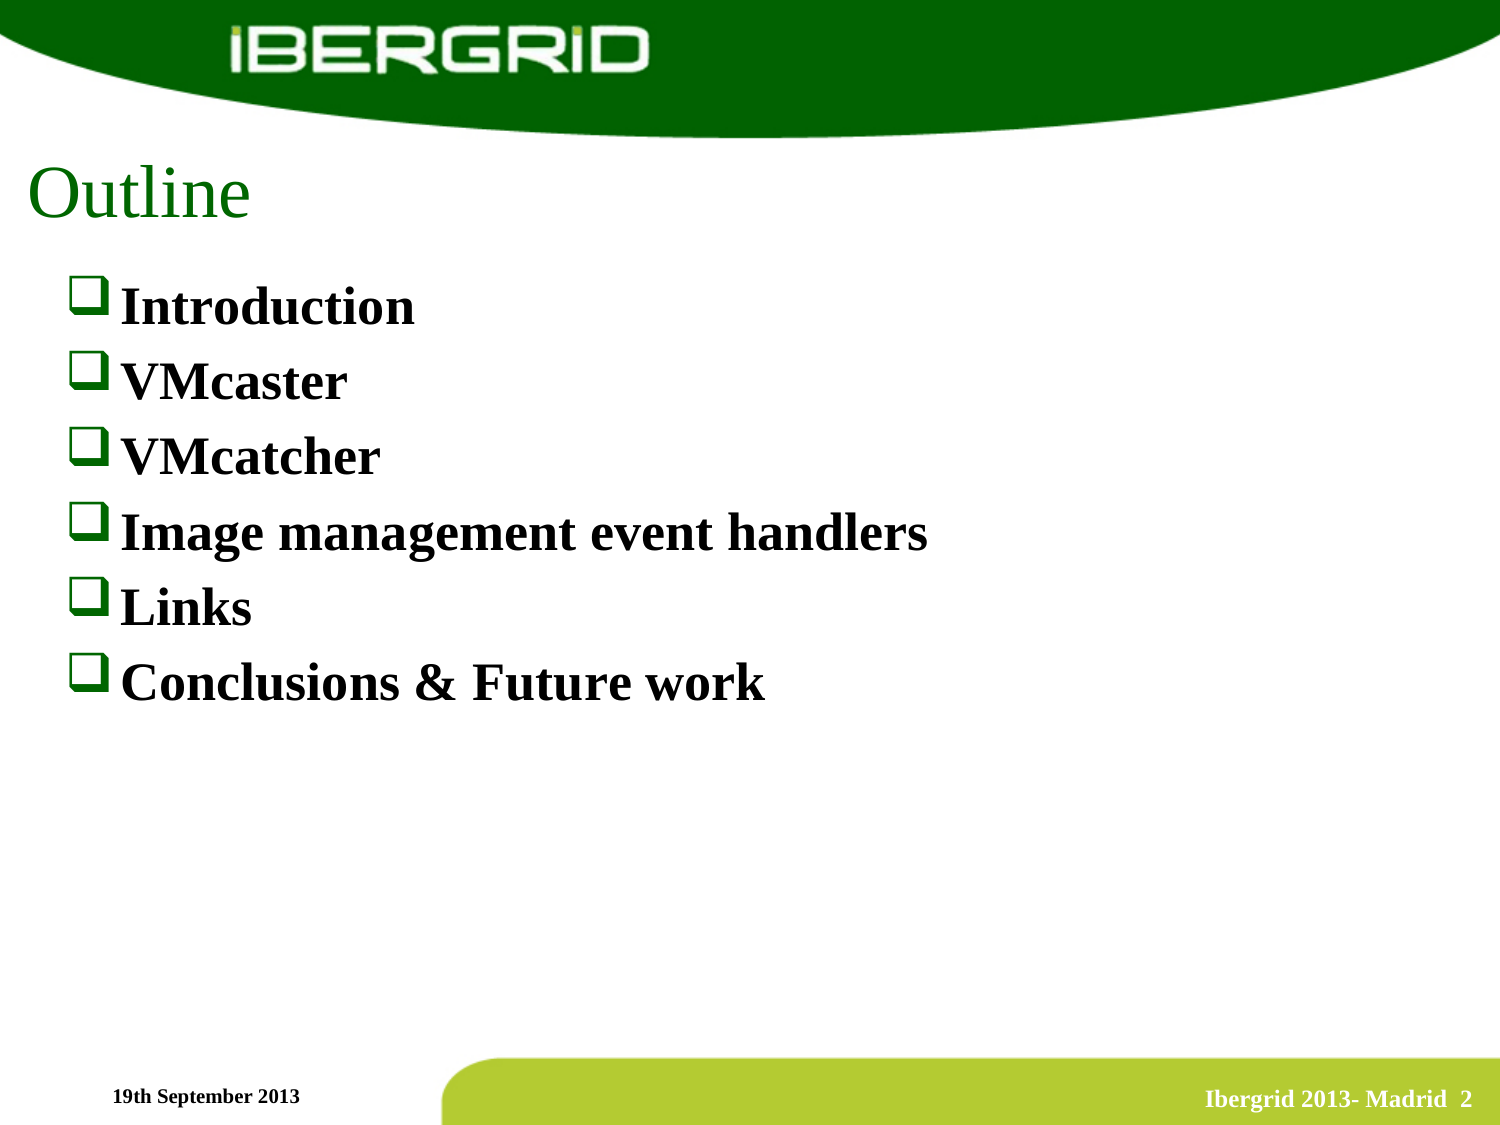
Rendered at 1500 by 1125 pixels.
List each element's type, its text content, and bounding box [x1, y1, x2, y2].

text_box Introduction VMcaster VMcatcher Image management event handlers Links Conclusions & Future work [50, 262, 1463, 1125]
text_box Ibergrid 2013- Madrid <number> [1125, 1074, 1488, 1125]
picture [0, 0, 1500, 1125]
text_box 19th September 2013 [49, 1074, 363, 1113]
text_box Outline [12, 134, 1288, 240]
